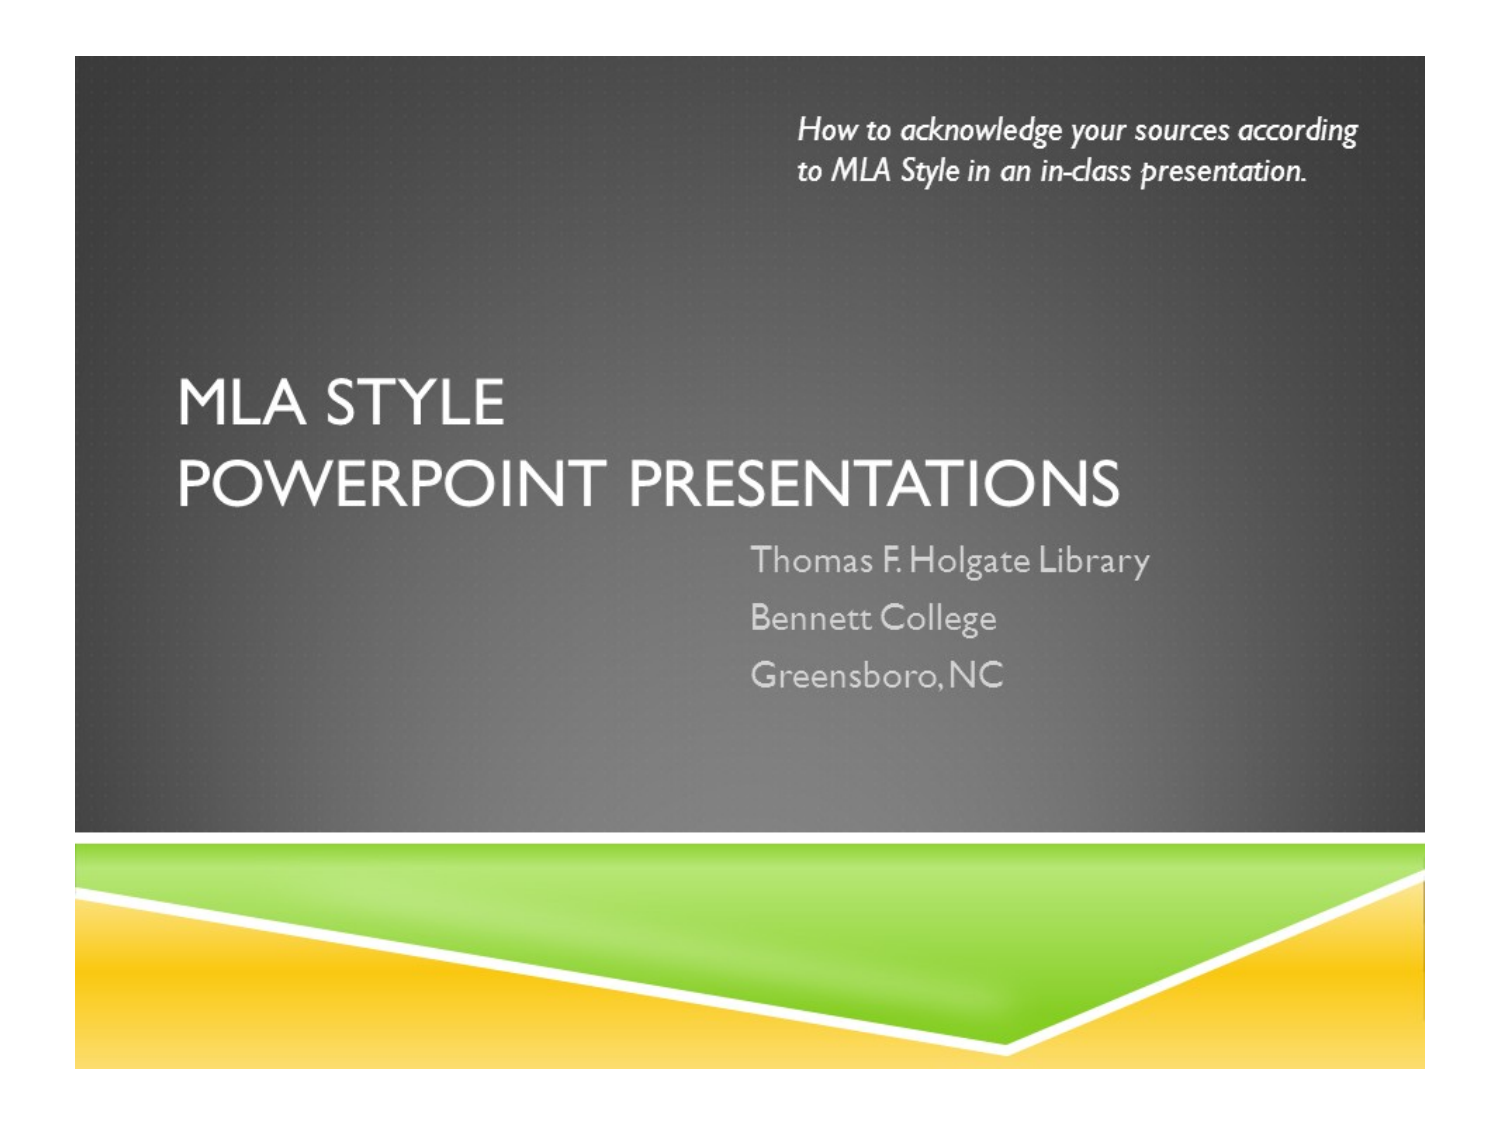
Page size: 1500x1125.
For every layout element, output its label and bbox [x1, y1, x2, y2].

picture [75, 56, 1425, 1069]
